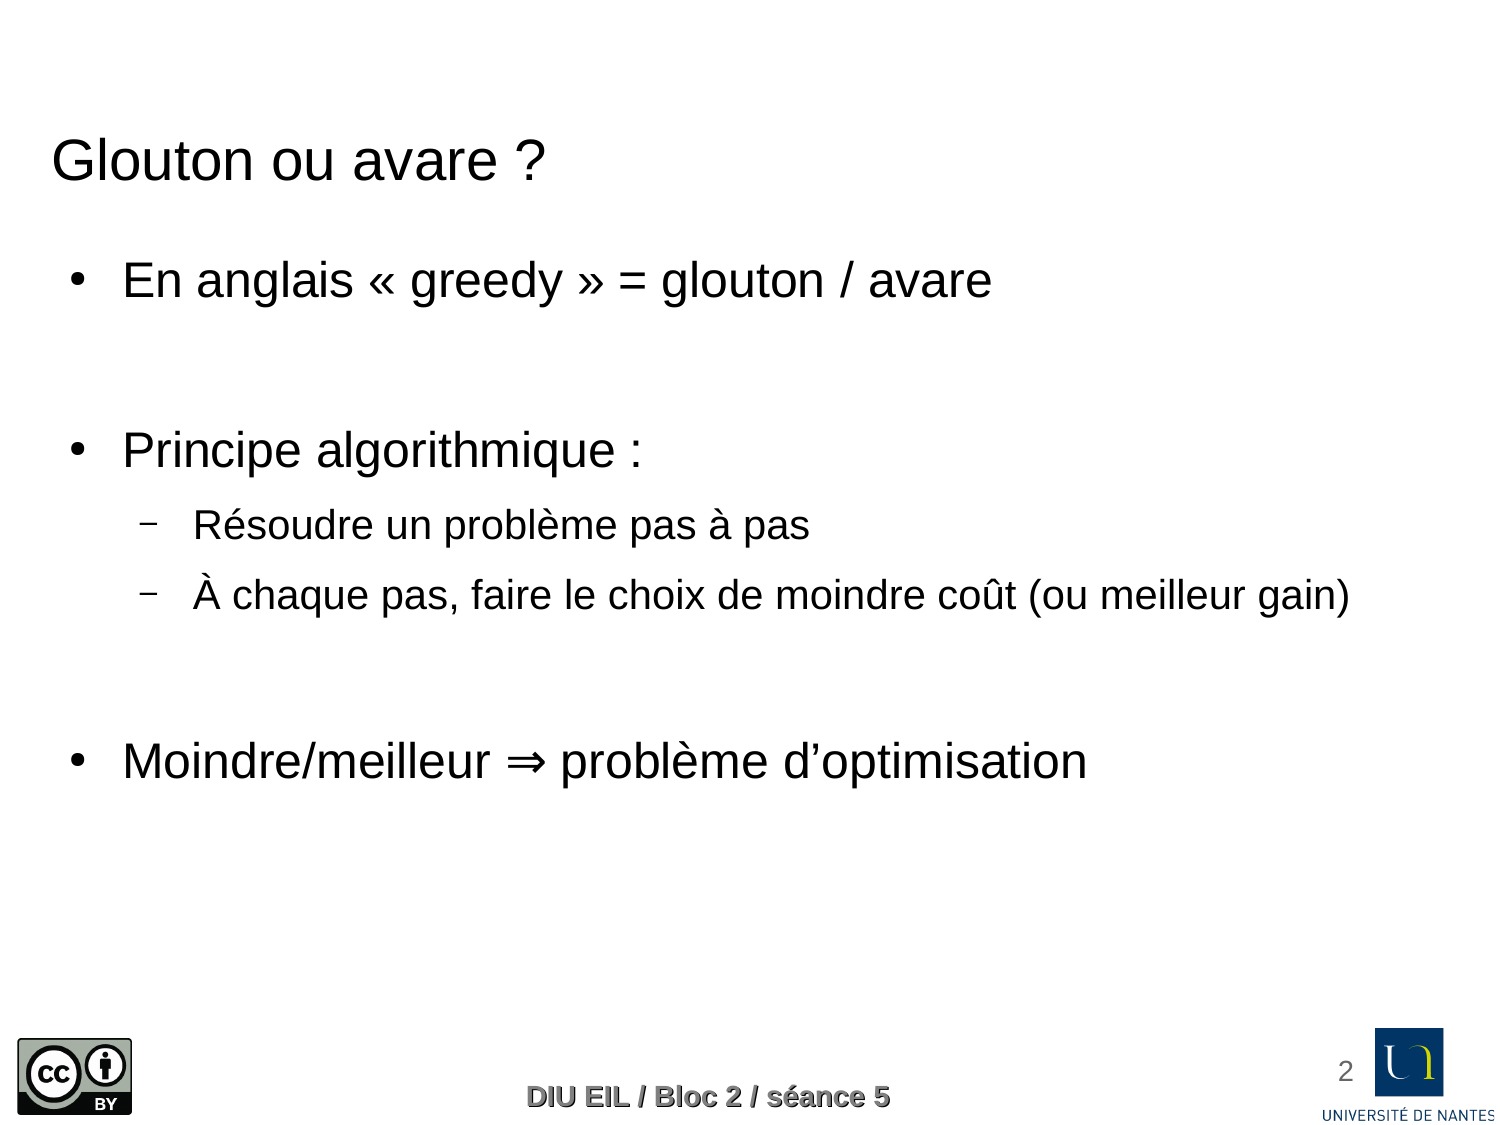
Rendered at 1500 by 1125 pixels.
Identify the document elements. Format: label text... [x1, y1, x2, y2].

picture [1323, 1028, 1495, 1121]
title Glouton ou avare ? [51, 97, 1449, 223]
picture [17, 1038, 132, 1115]
list En anglais « greedy » = glouton / avare Principe algorithmique : Résoudre un problème pas à pas À chaque pas, faire le choix de moindre coût (ou meilleur gain) Moindre/meilleur ⇒ problème d’optimisation [51, 252, 1449, 1064]
